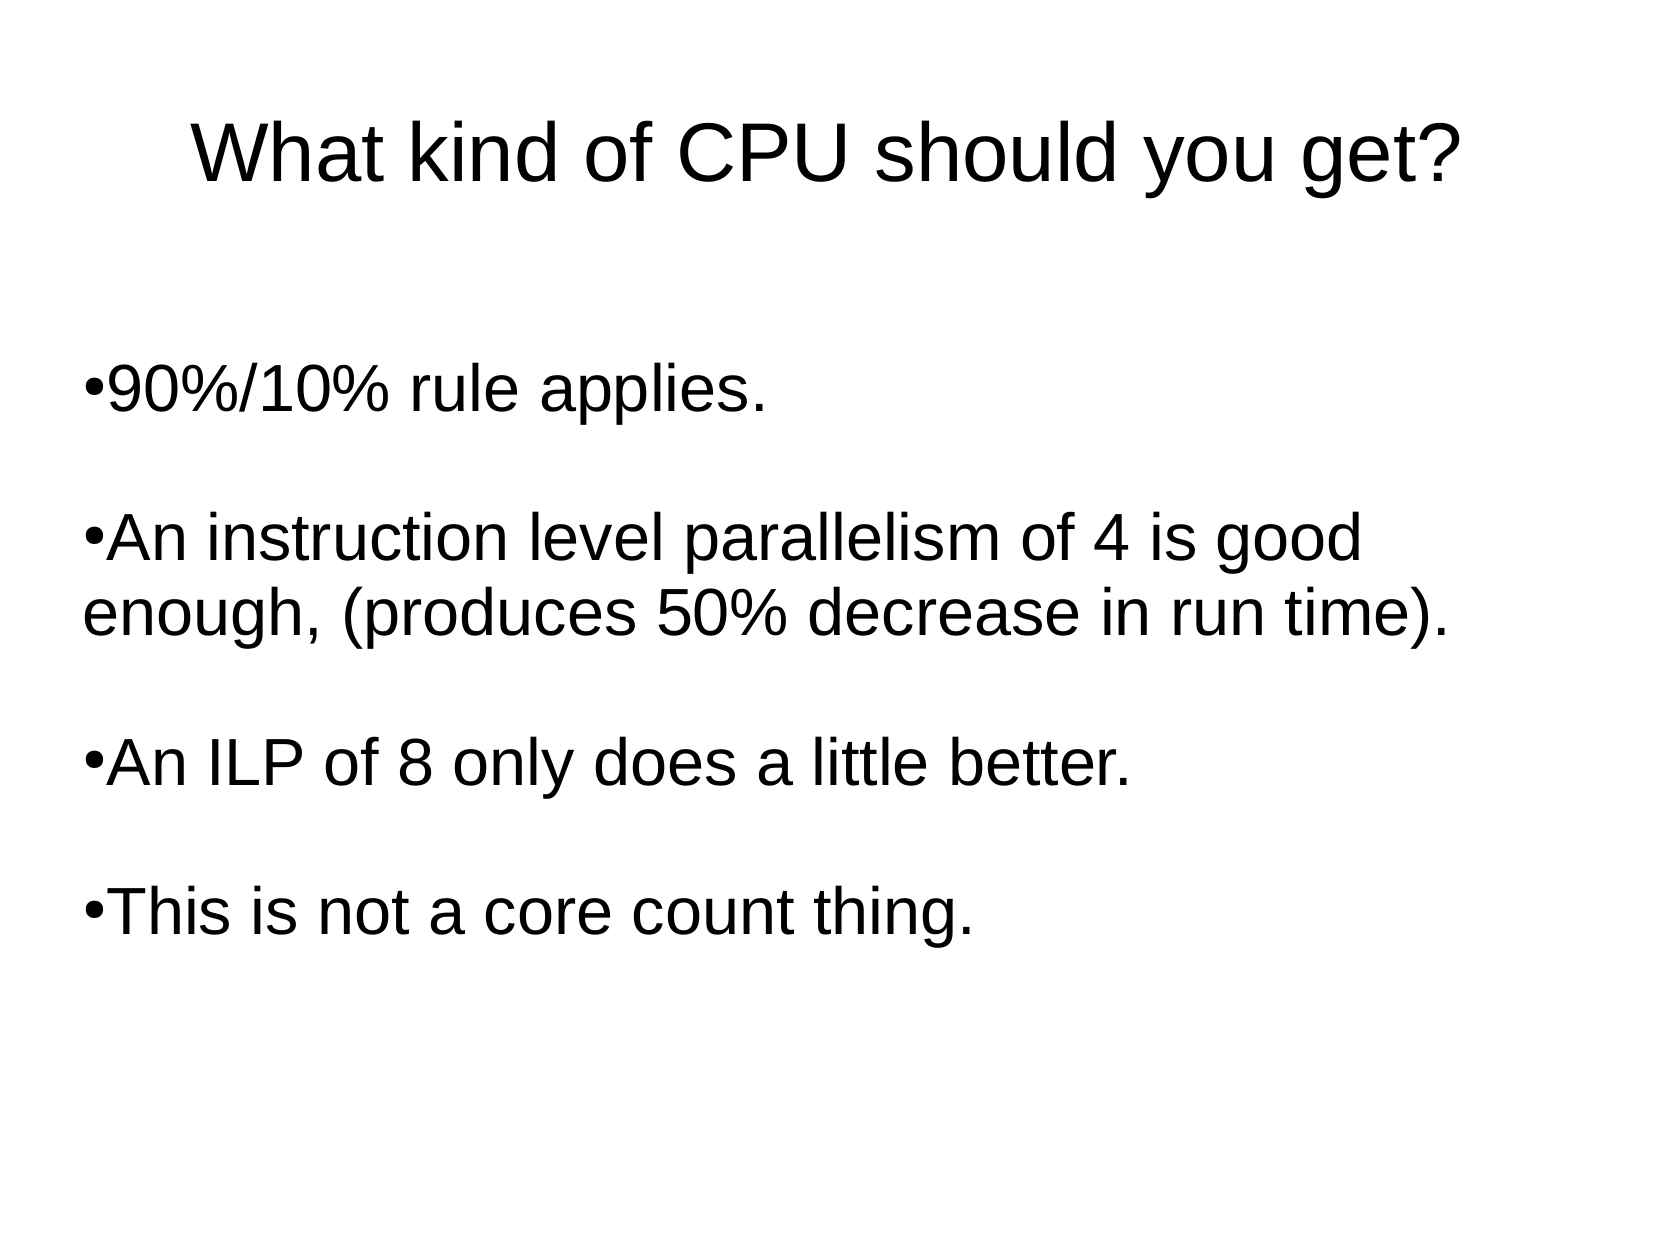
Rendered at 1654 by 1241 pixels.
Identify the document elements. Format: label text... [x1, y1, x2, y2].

subtitle 90%/10% rule applies. An instruction level parallelism of 4 is good enough, (produces 50% decrease in run time). An ILP of 8 only does a little better. This is not a core count thing. [82, 350, 1538, 949]
title What kind of CPU should you get? [82, 49, 1571, 257]
